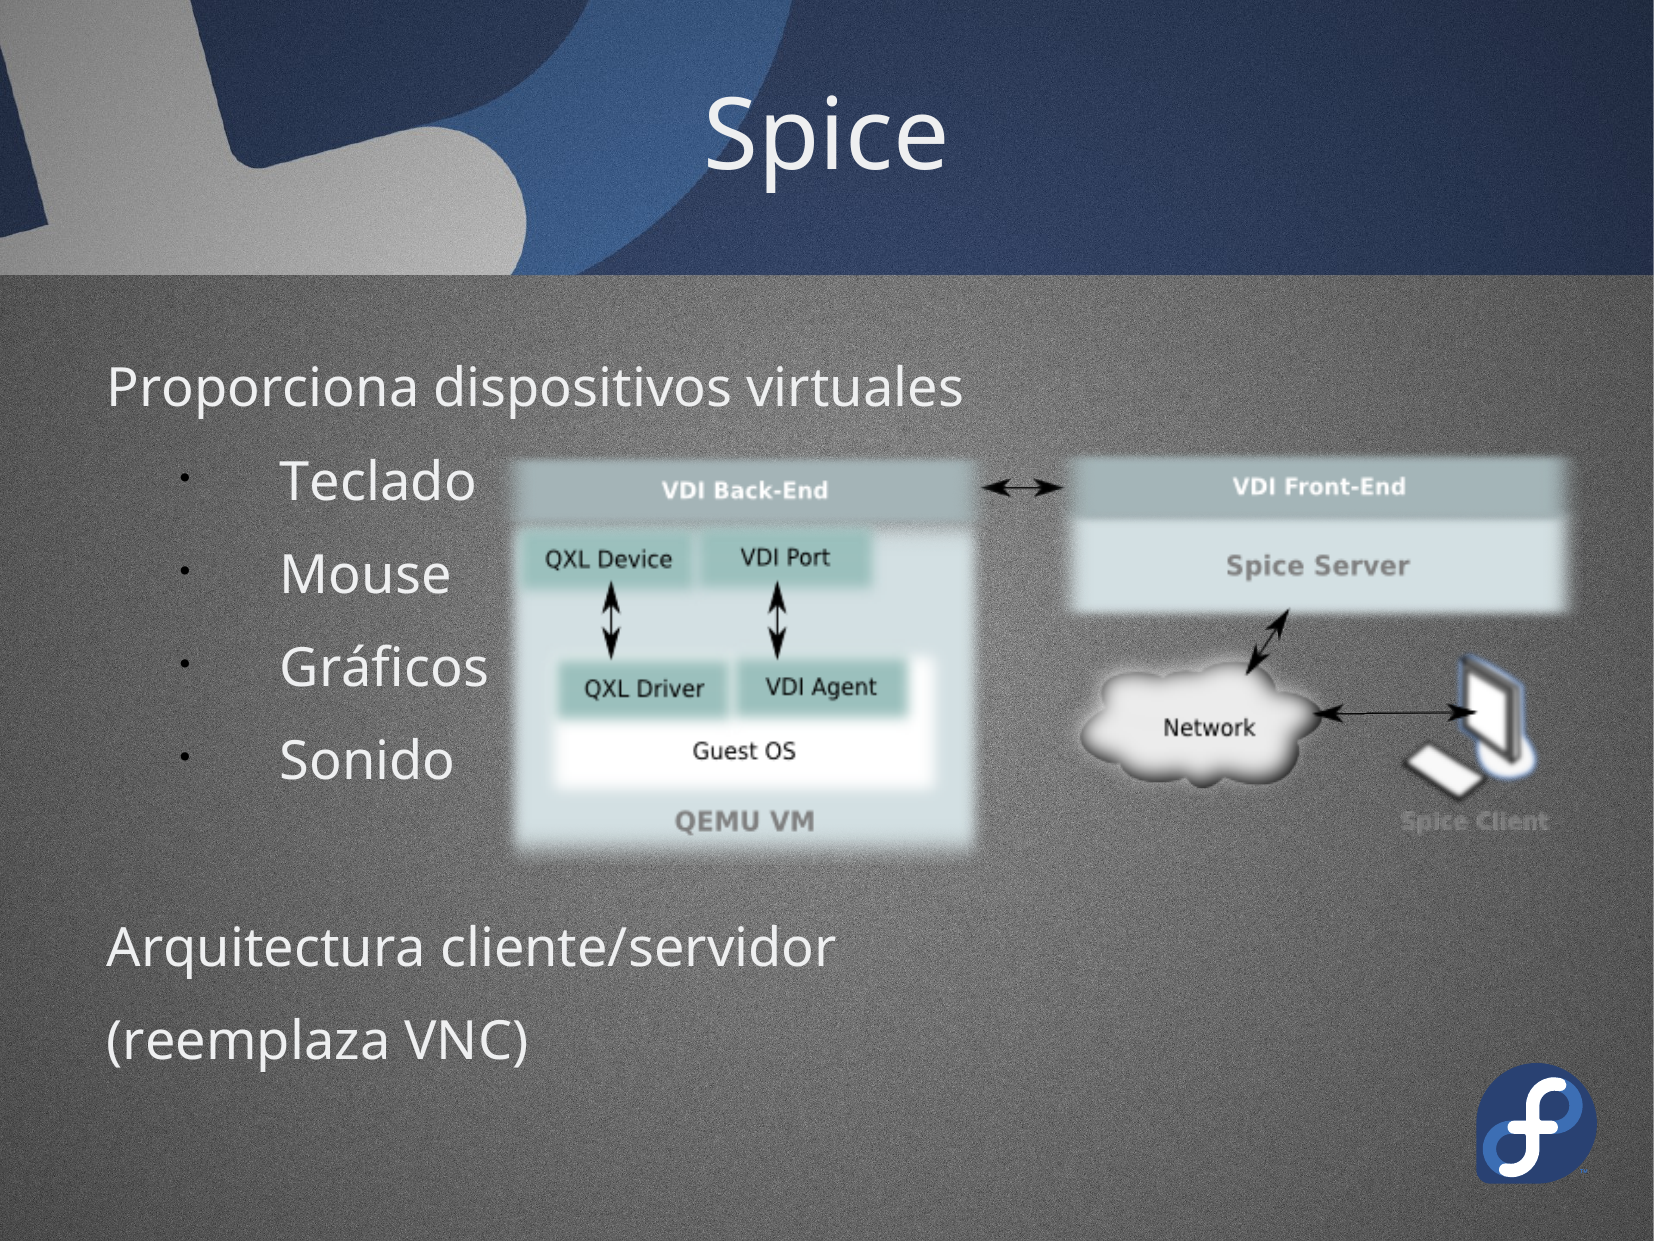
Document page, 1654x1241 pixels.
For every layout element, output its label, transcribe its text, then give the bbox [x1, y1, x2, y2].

text_box Proporciona dispositivos virtuales Teclado Mouse Gráficos Sonido Arquitectura cliente/servidor (reemplaza VNC) [88, 354, 1565, 1064]
picture [0, 0, 1654, 1241]
text_box Spice [88, 29, 1565, 237]
